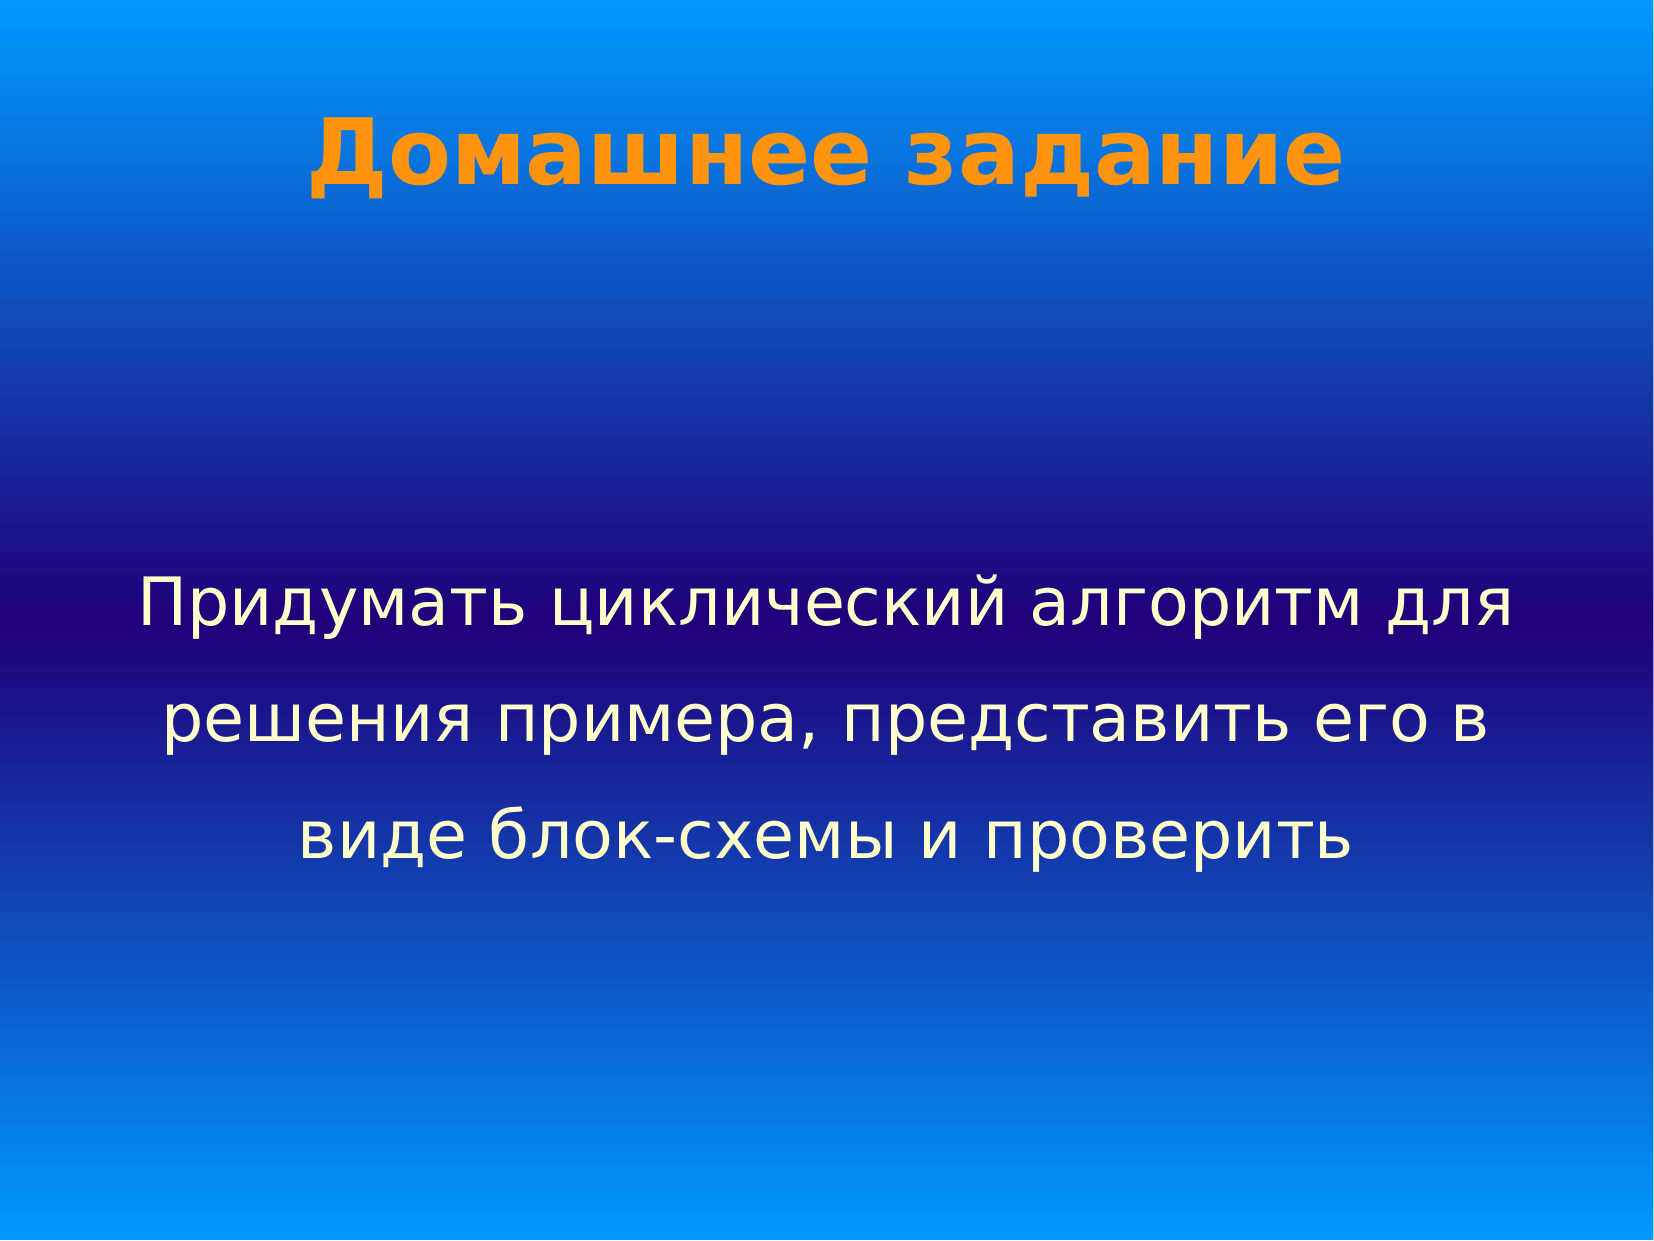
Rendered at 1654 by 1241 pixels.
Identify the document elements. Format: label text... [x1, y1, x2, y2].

subtitle Придумать циклический алгоритм для решения примера, представить его в виде блок-схемы и проверить [82, 297, 1571, 1102]
title Домашнее задание [82, 56, 1571, 250]
